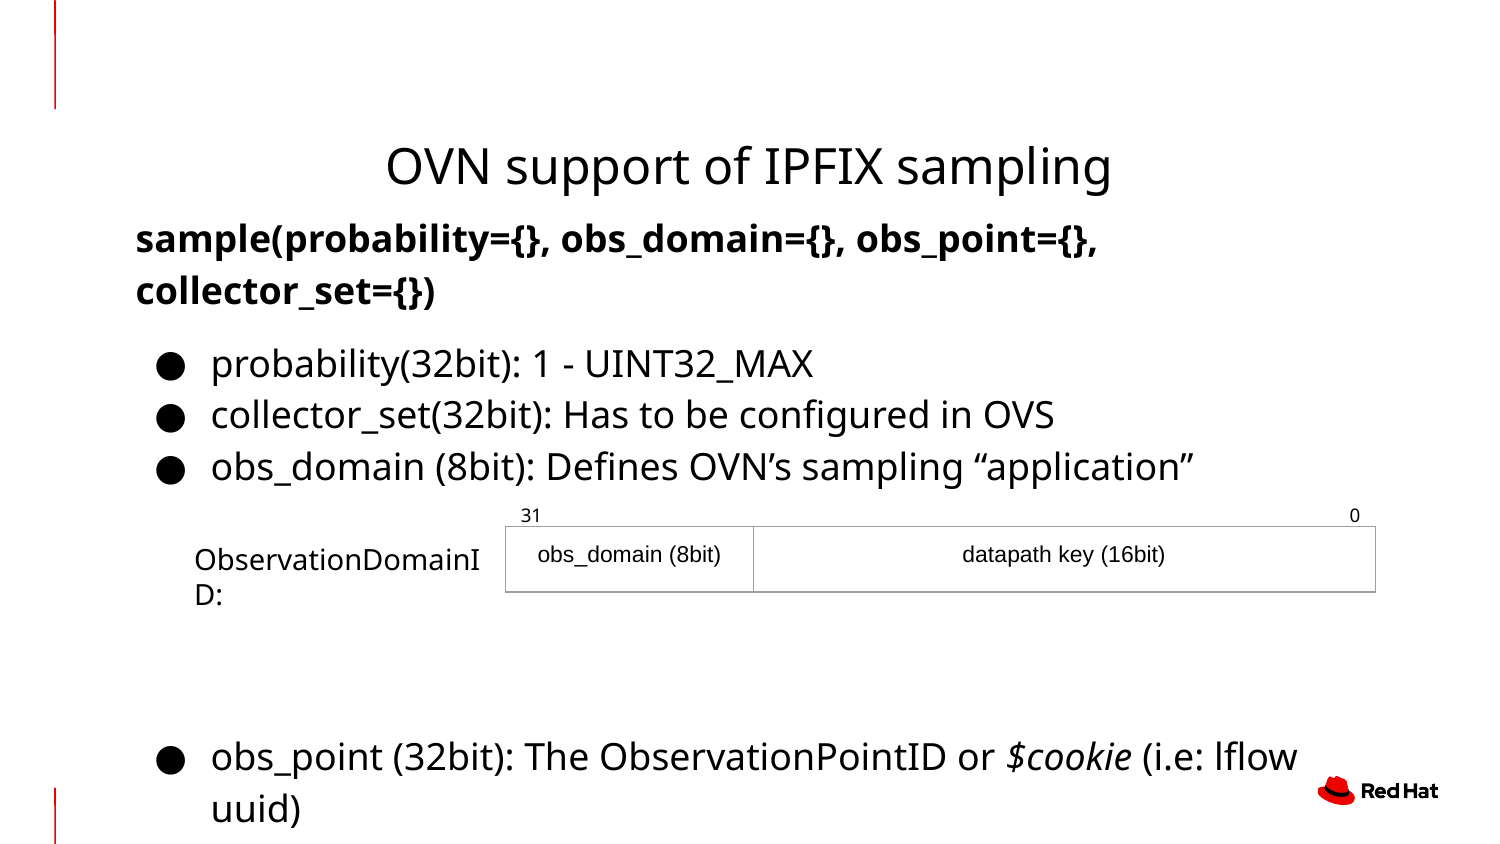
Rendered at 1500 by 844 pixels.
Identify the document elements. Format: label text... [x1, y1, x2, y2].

table_header datapath key (16bit) [754, 527, 1375, 591]
text_box 0 [1327, 488, 1376, 542]
text_box 31 [505, 488, 560, 542]
text_box ObservationDomainID: [179, 526, 506, 627]
picture [1317, 776, 1438, 805]
text_box sample(probability={}, obs_domain={}, obs_point={}, collector_set={}) probability(32bit): 1 - UINT32_MAX collector_set(32bit): Has to be configured in OVS obs_domain (8bit): Defines OVN’s sampling “application” obs_point (32bit): The ObservationPointID or $cookie (i.e: lflow uuid) [135, 208, 1365, 701]
title OVN support of IPFIX sampling [215, 116, 1285, 186]
table_header obs_domain (8bit) [506, 527, 753, 591]
